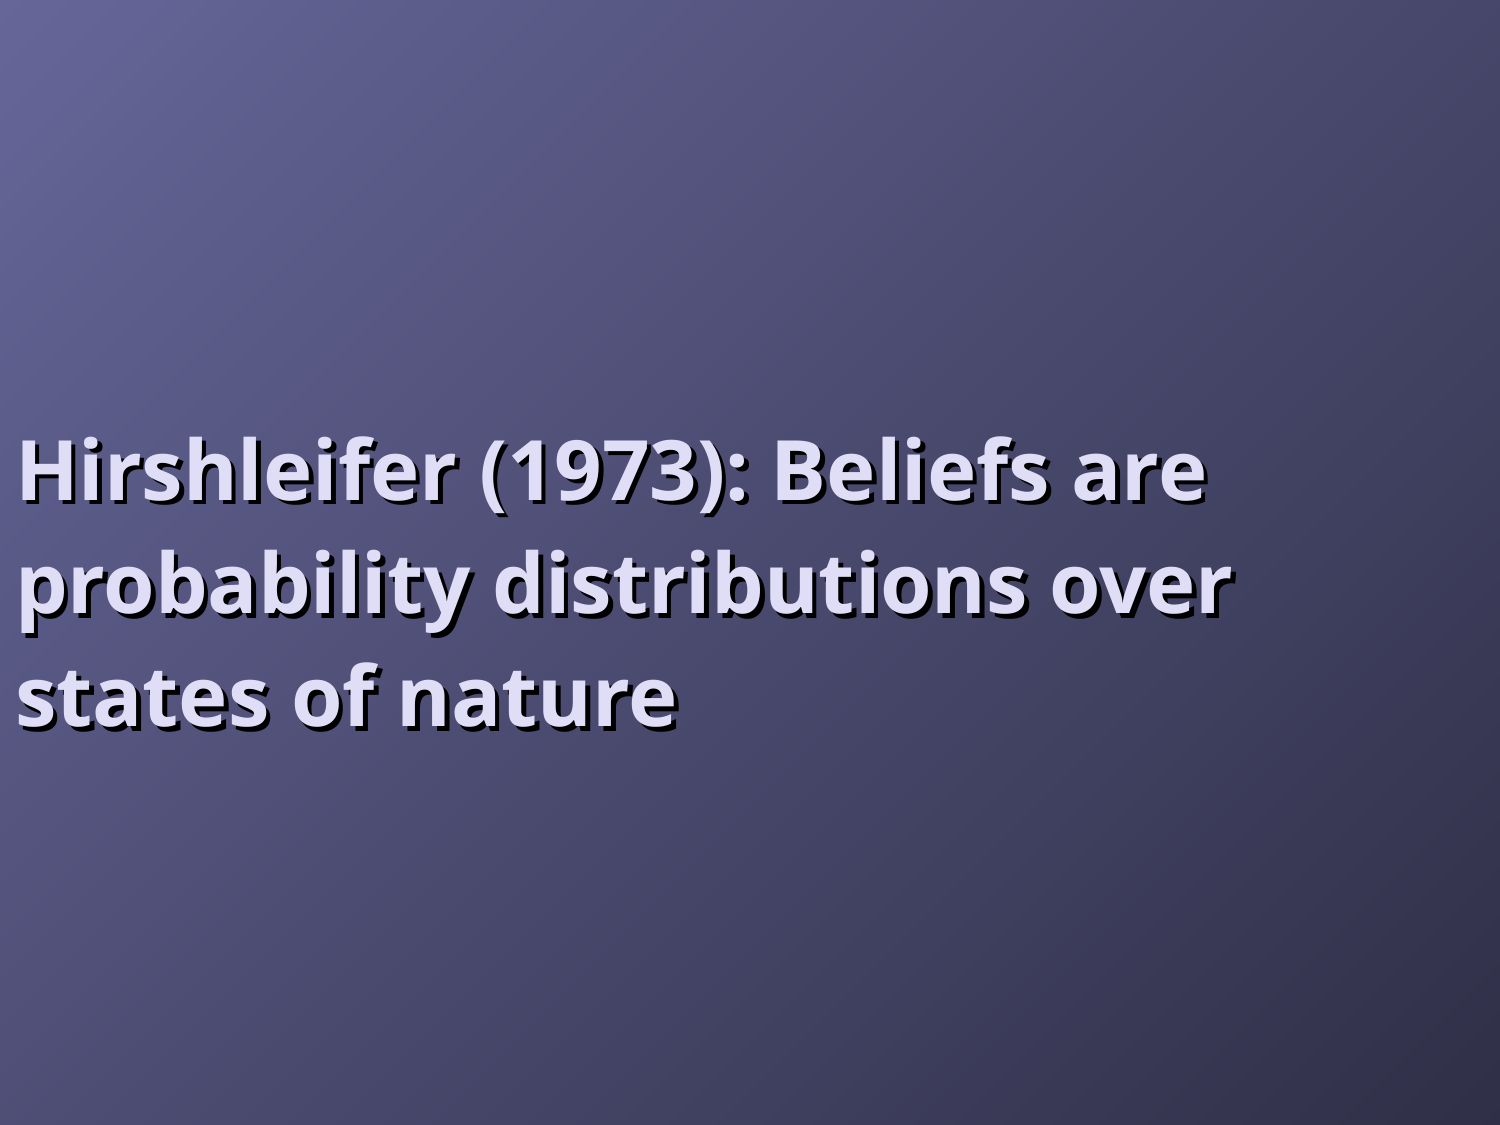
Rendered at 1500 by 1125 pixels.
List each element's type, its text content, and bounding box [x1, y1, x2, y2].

title Hirshleifer (1973): Beliefs are probability distributions over states of nature [0, 423, 1500, 739]
